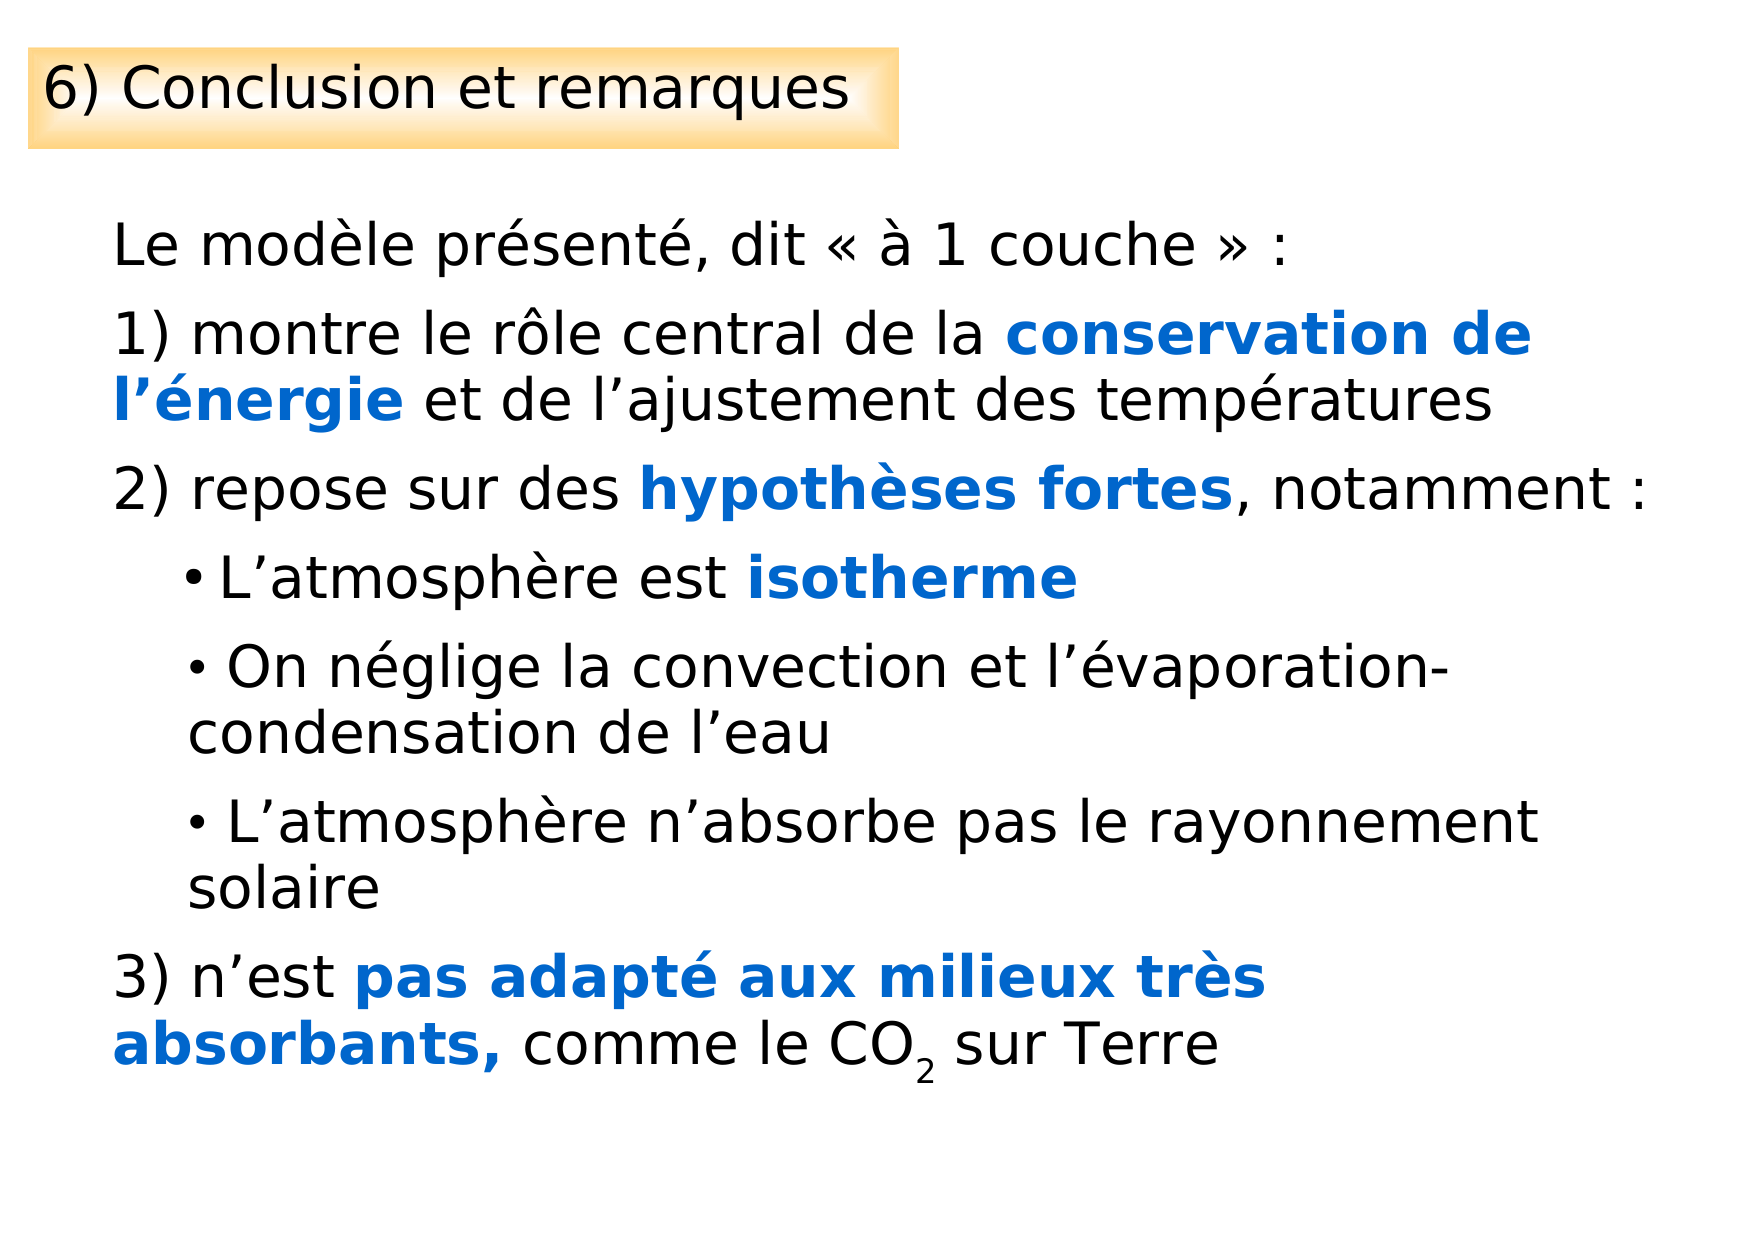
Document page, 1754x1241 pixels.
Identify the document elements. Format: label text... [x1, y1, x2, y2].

text_box [28, 47, 899, 149]
text_box 6) Conclusion et remarques [28, 48, 898, 149]
text_box Le modèle présenté, dit « à 1 couche » : 1) montre le rôle central de la conservation de l’énergie et de l’ajustement des températures 2) repose sur des hypothèses fortes, notamment : L’atmosphère est isotherme On néglige la convection et l’évaporation-condensation de l’eau L’atmosphère n’absorbe pas le rayonnement solaire 3) n’est pas adapté aux milieux très absorbants, comme le CO2 sur Terre [97, 205, 1680, 995]
